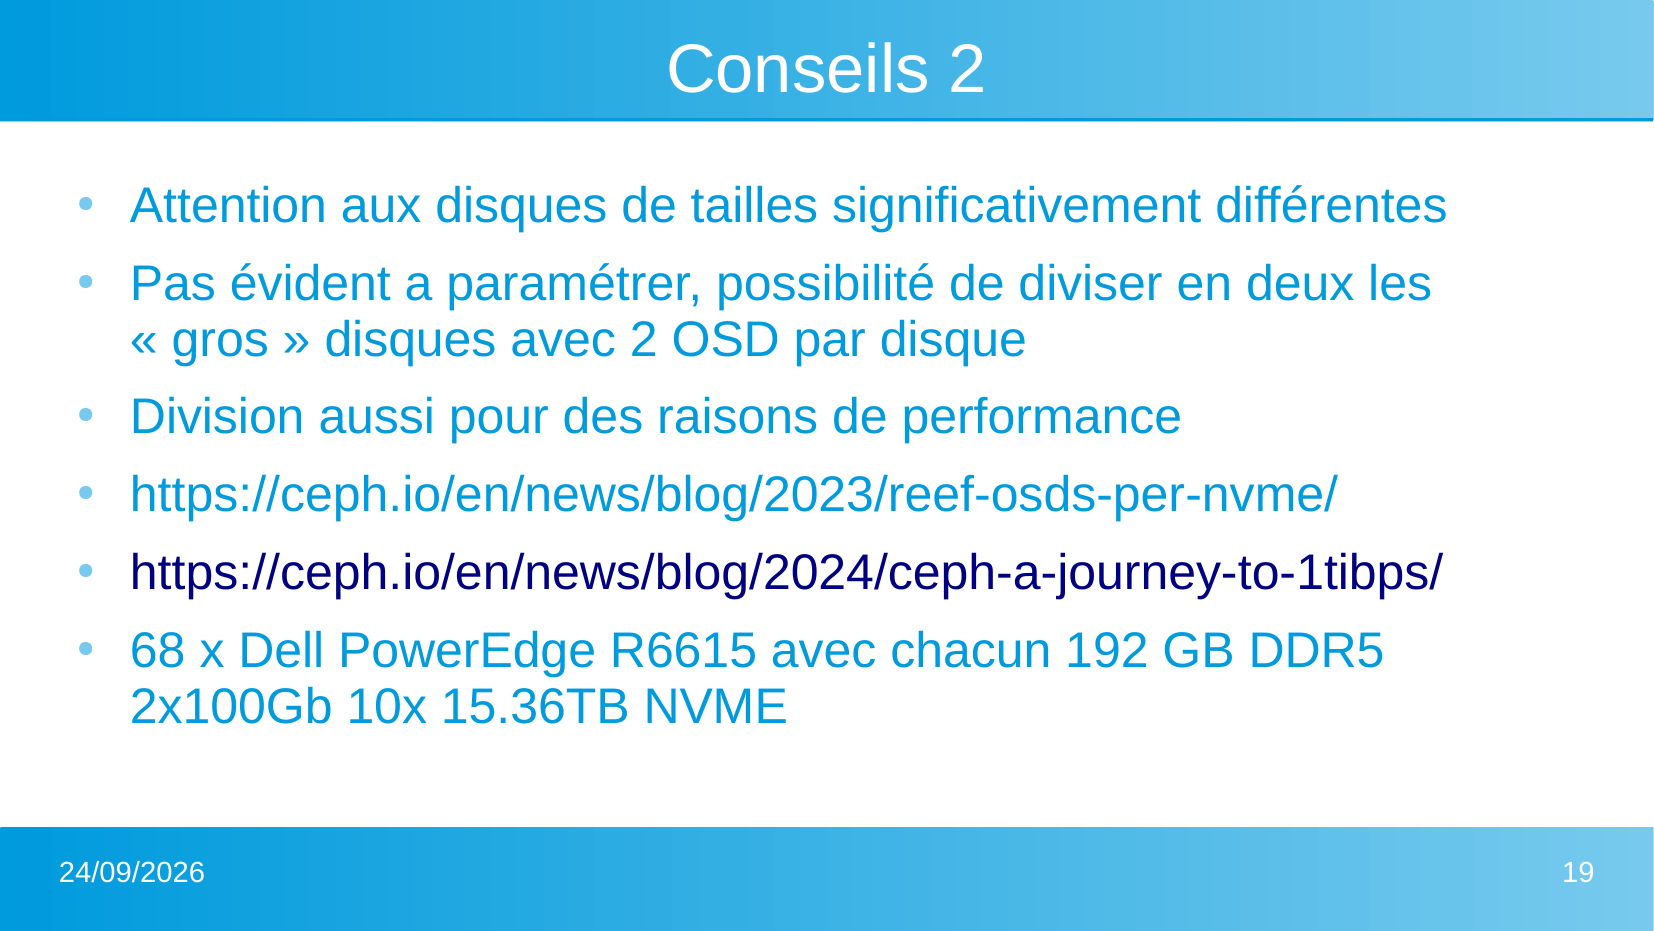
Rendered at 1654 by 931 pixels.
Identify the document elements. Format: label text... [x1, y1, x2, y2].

list Attention aux disques de tailles significativement différentes Pas évident a paramétrer, possibilité de diviser en deux les « gros » disques avec 2 OSD par disque Division aussi pour des raisons de performance https://ceph.io/en/news/blog/2023/reef-osds-per-nvme/ https://ceph.io/en/news/blog/2024/ceph-a-journey-to-1tibps/ 68 x Dell PowerEdge R6615 avec chacun 192 GB DDR5 2x100Gb 10x 15.36TB NVME [59, 177, 1595, 768]
title Conseils 2 [59, 29, 1595, 108]
